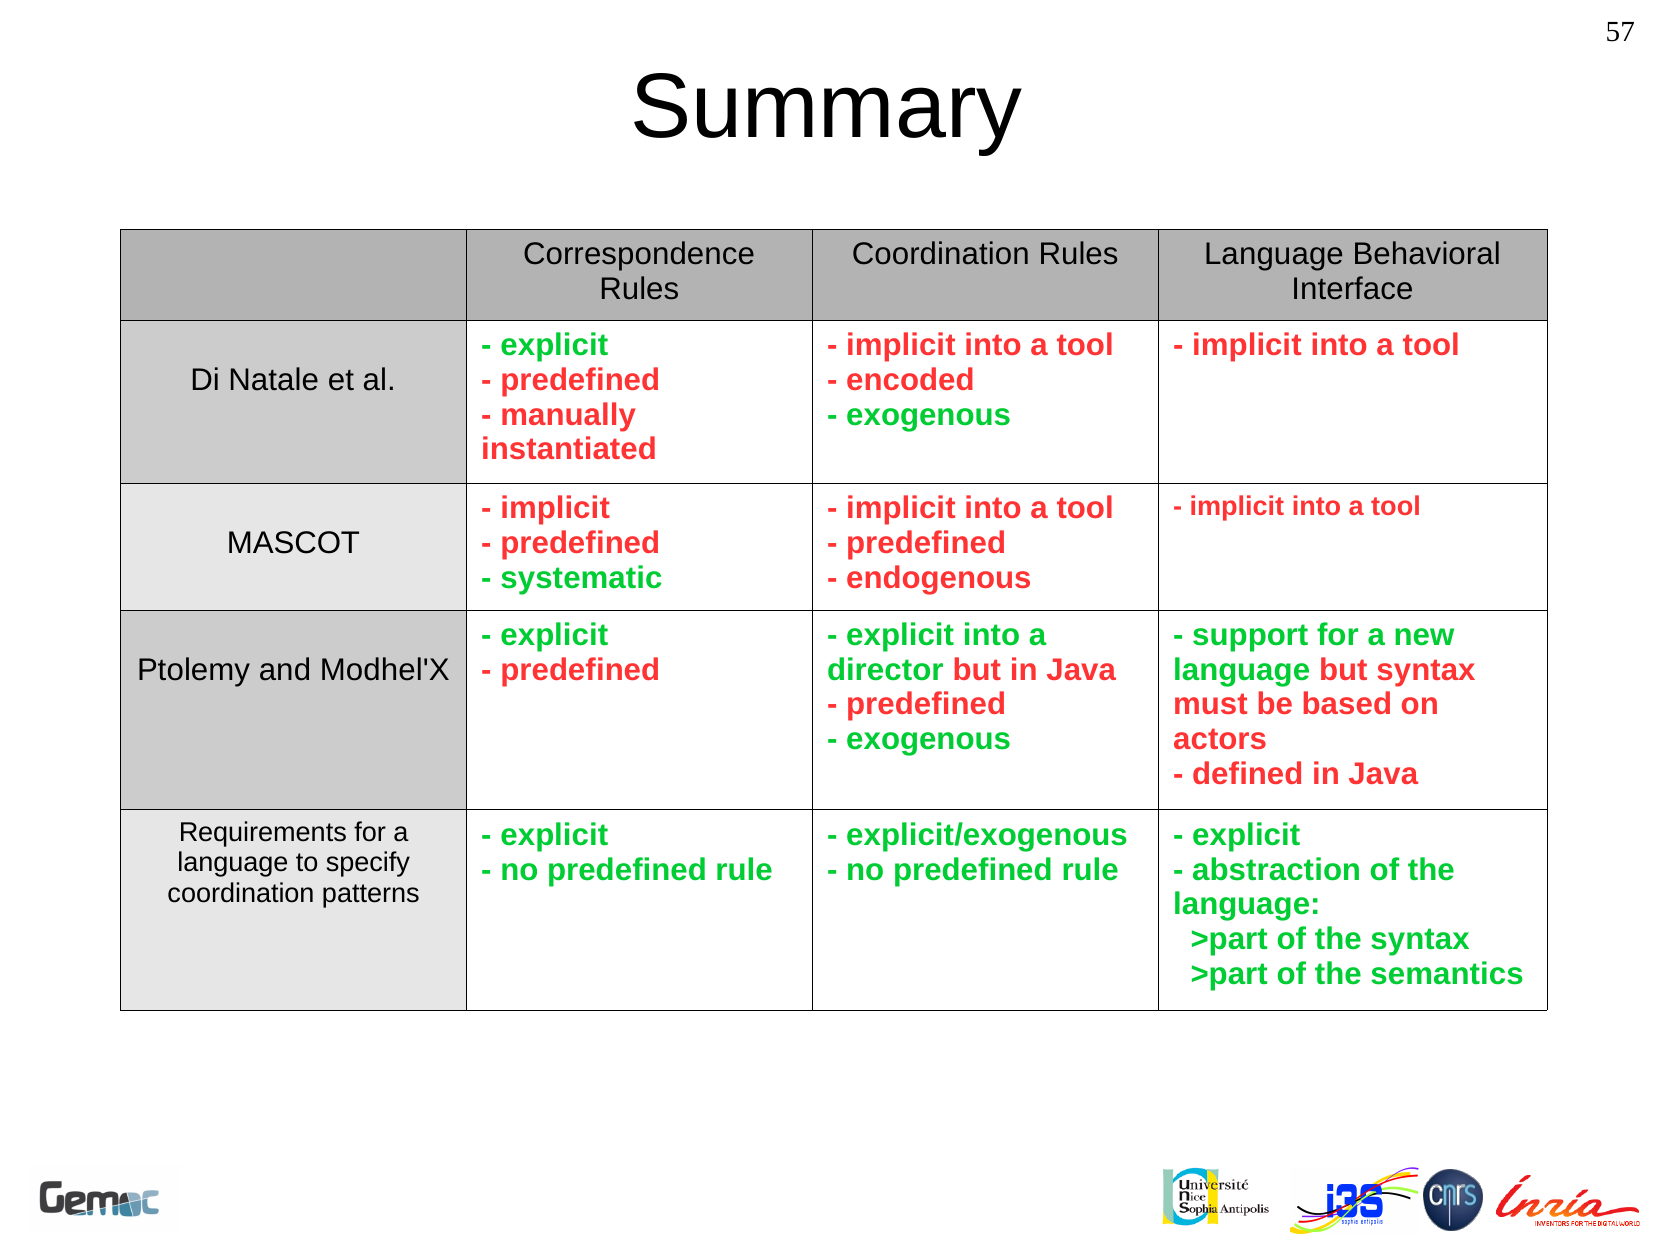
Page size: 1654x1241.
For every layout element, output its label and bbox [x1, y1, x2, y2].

table_header [121, 230, 466, 320]
table_cell [1159, 484, 1547, 610]
table_cell [121, 484, 466, 610]
table_cell [813, 810, 1158, 1010]
table_cell [1159, 611, 1547, 809]
table_cell [467, 321, 812, 483]
title [82, 2, 1571, 210]
table_header [467, 230, 812, 320]
table_cell [813, 321, 1158, 483]
table_header [813, 230, 1158, 320]
table_cell [1159, 810, 1547, 1010]
table_cell [467, 611, 812, 809]
table_cell [121, 810, 466, 1010]
table_cell [121, 321, 466, 483]
table_cell [1159, 321, 1547, 483]
table_cell [813, 484, 1158, 610]
picture [1137, 1150, 1647, 1241]
table_cell [121, 611, 466, 809]
table_cell [467, 810, 812, 1010]
table_cell [813, 611, 1158, 809]
table_cell [467, 484, 812, 610]
table_header [1159, 230, 1547, 320]
